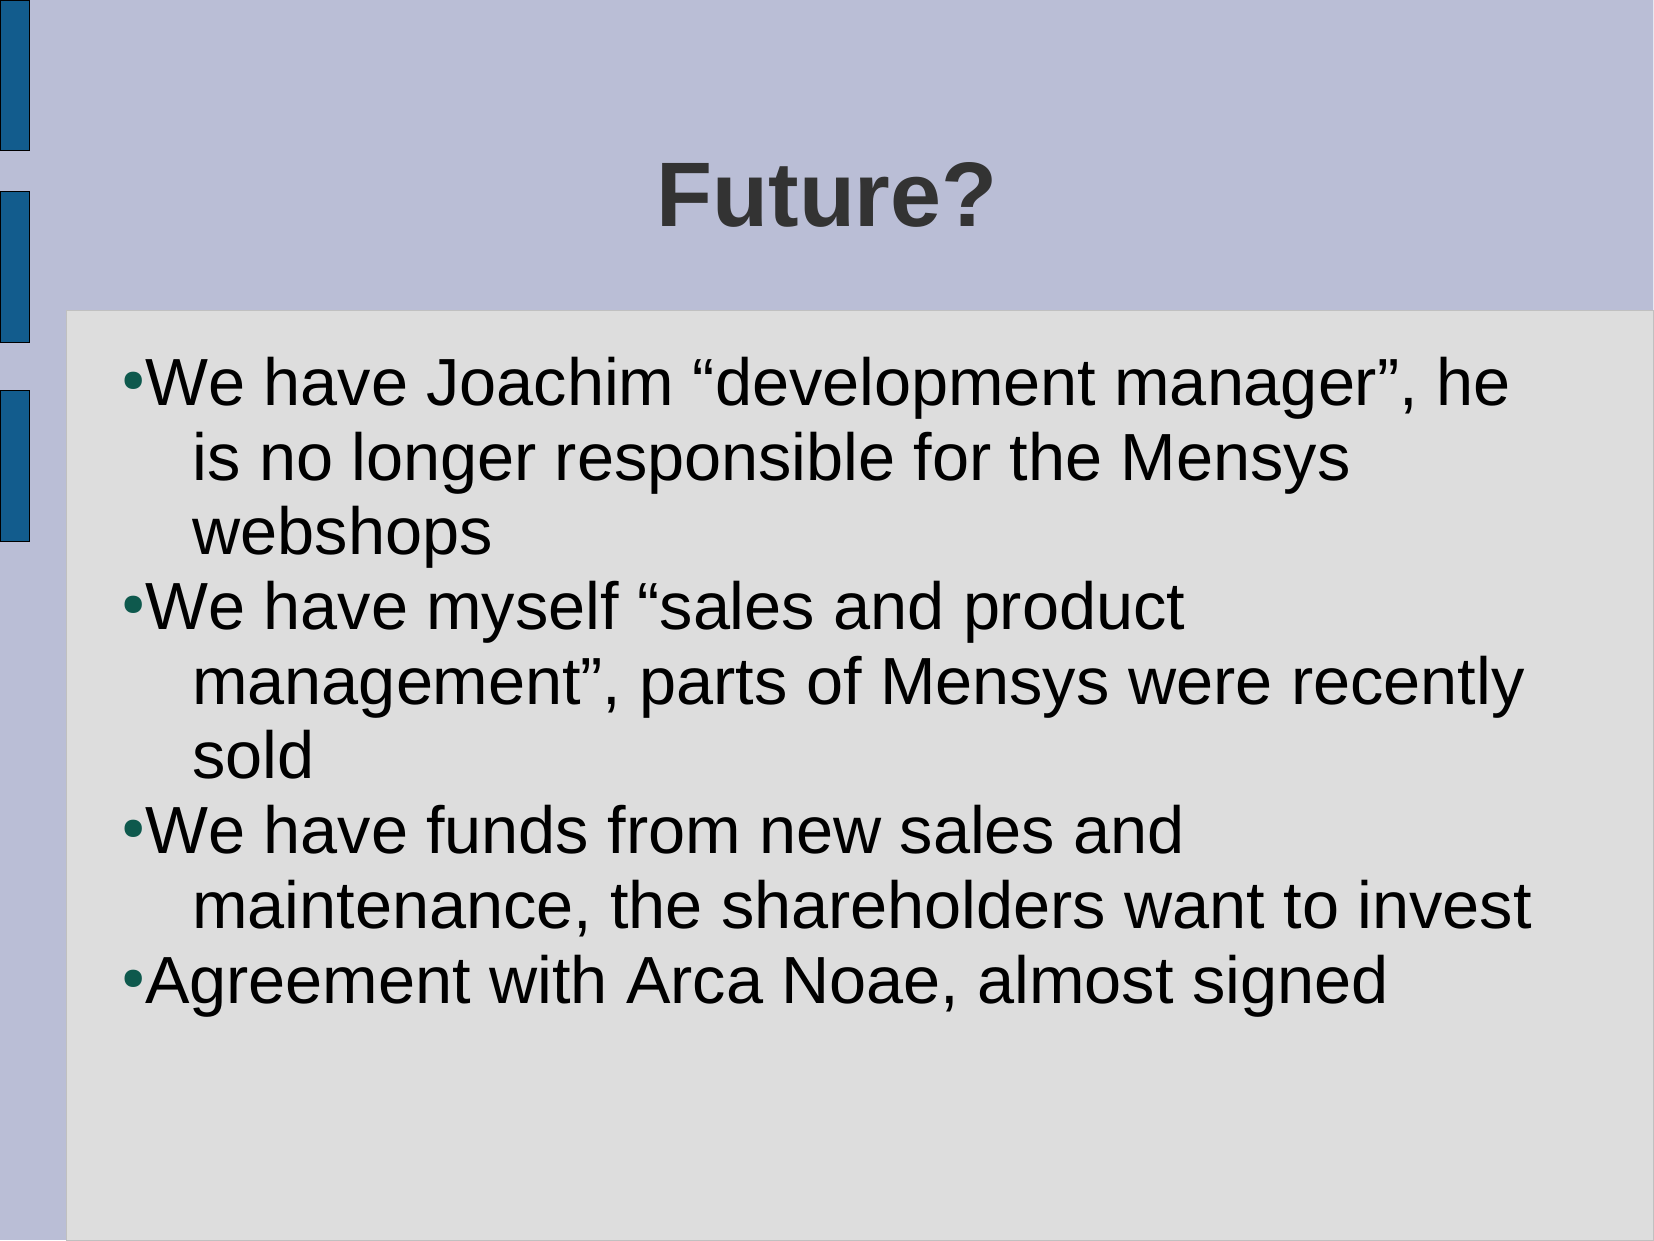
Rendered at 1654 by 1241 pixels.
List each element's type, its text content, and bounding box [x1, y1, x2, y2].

list We have Joachim “development manager”, he is no longer responsible for the Mensys webshops We have myself “sales and product management”, parts of Mensys were recently sold We have funds from new sales and maintenance, the shareholders want to invest Agreement with Arca Noae, almost signed [121, 344, 1534, 1230]
title Future? [121, 98, 1534, 291]
